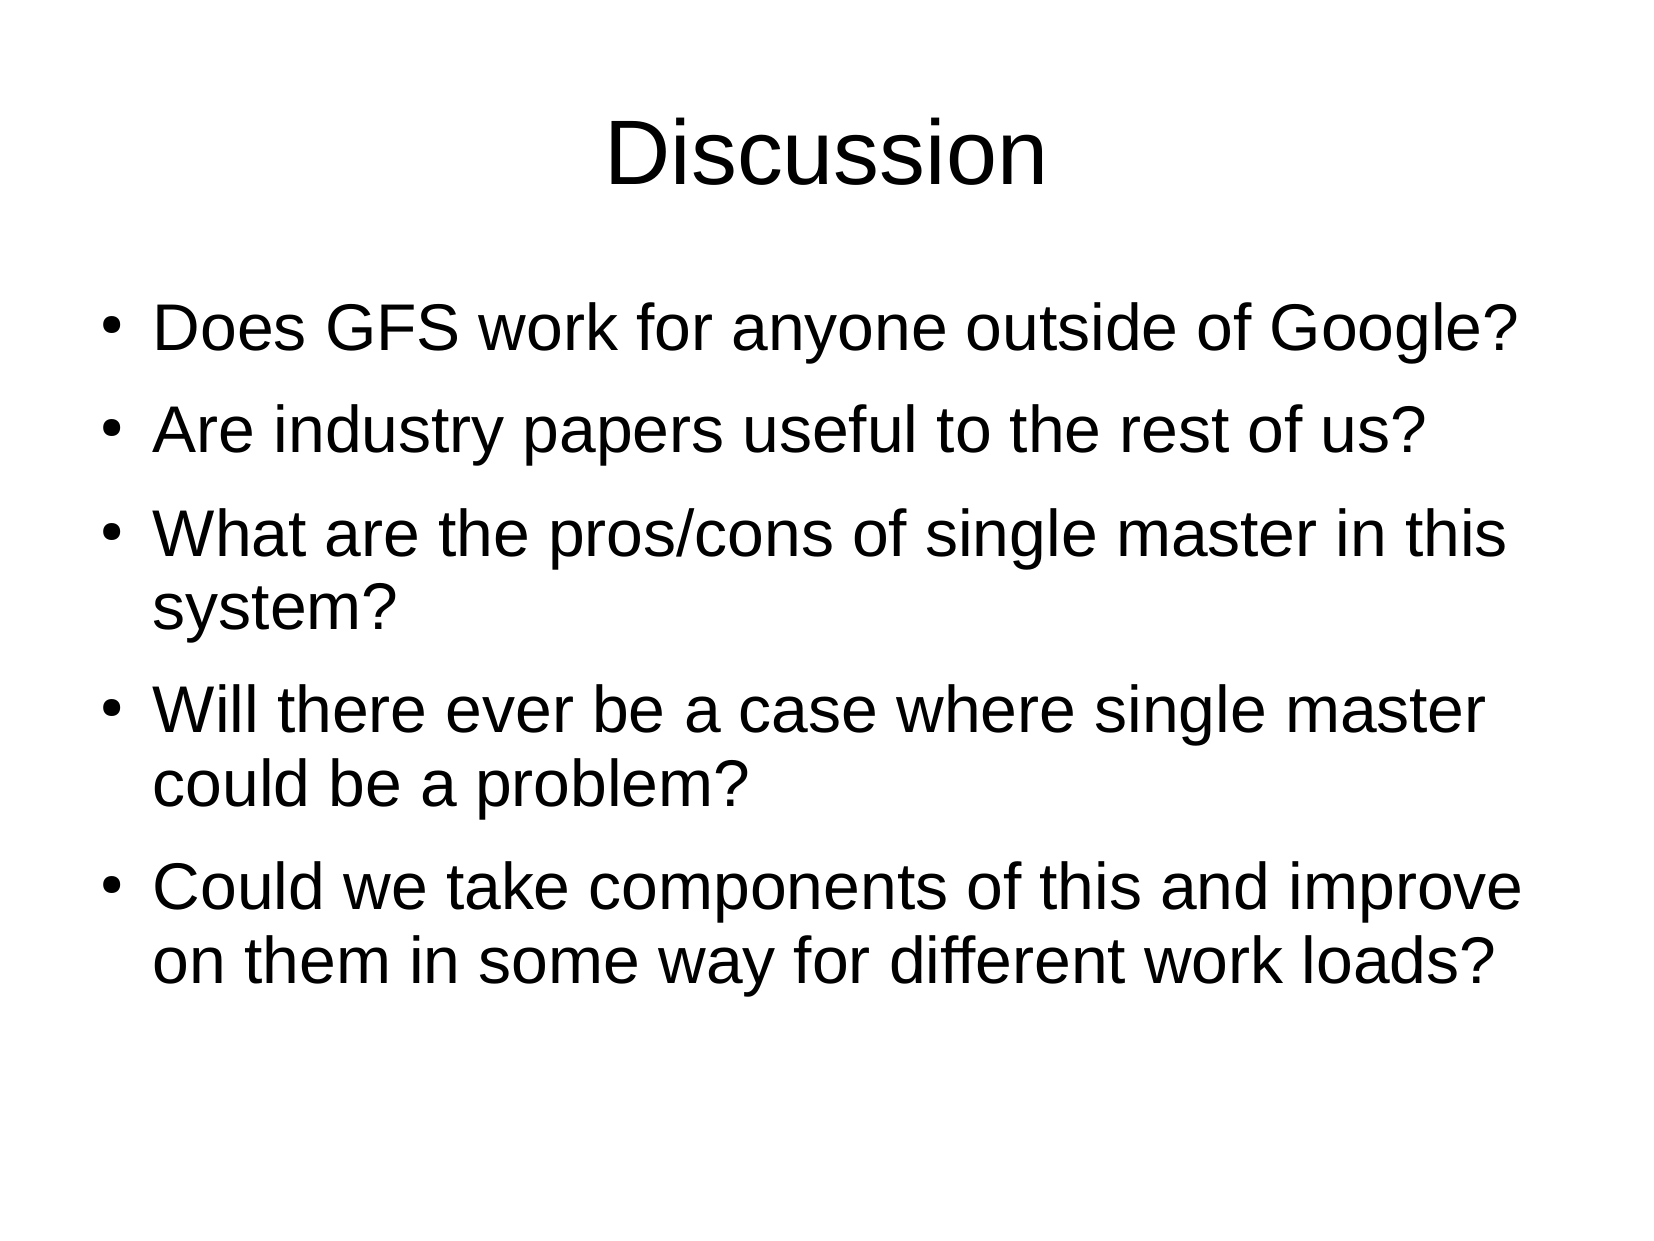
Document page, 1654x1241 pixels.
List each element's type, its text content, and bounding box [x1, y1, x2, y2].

list Does GFS work for anyone outside of Google? Are industry papers useful to the rest of us? What are the pros/cons of single master in this system? Will there ever be a case where single master could be a problem? Could we take components of this and improve on them in some way for different work loads? [82, 290, 1538, 1010]
title Discussion [82, 49, 1571, 257]
